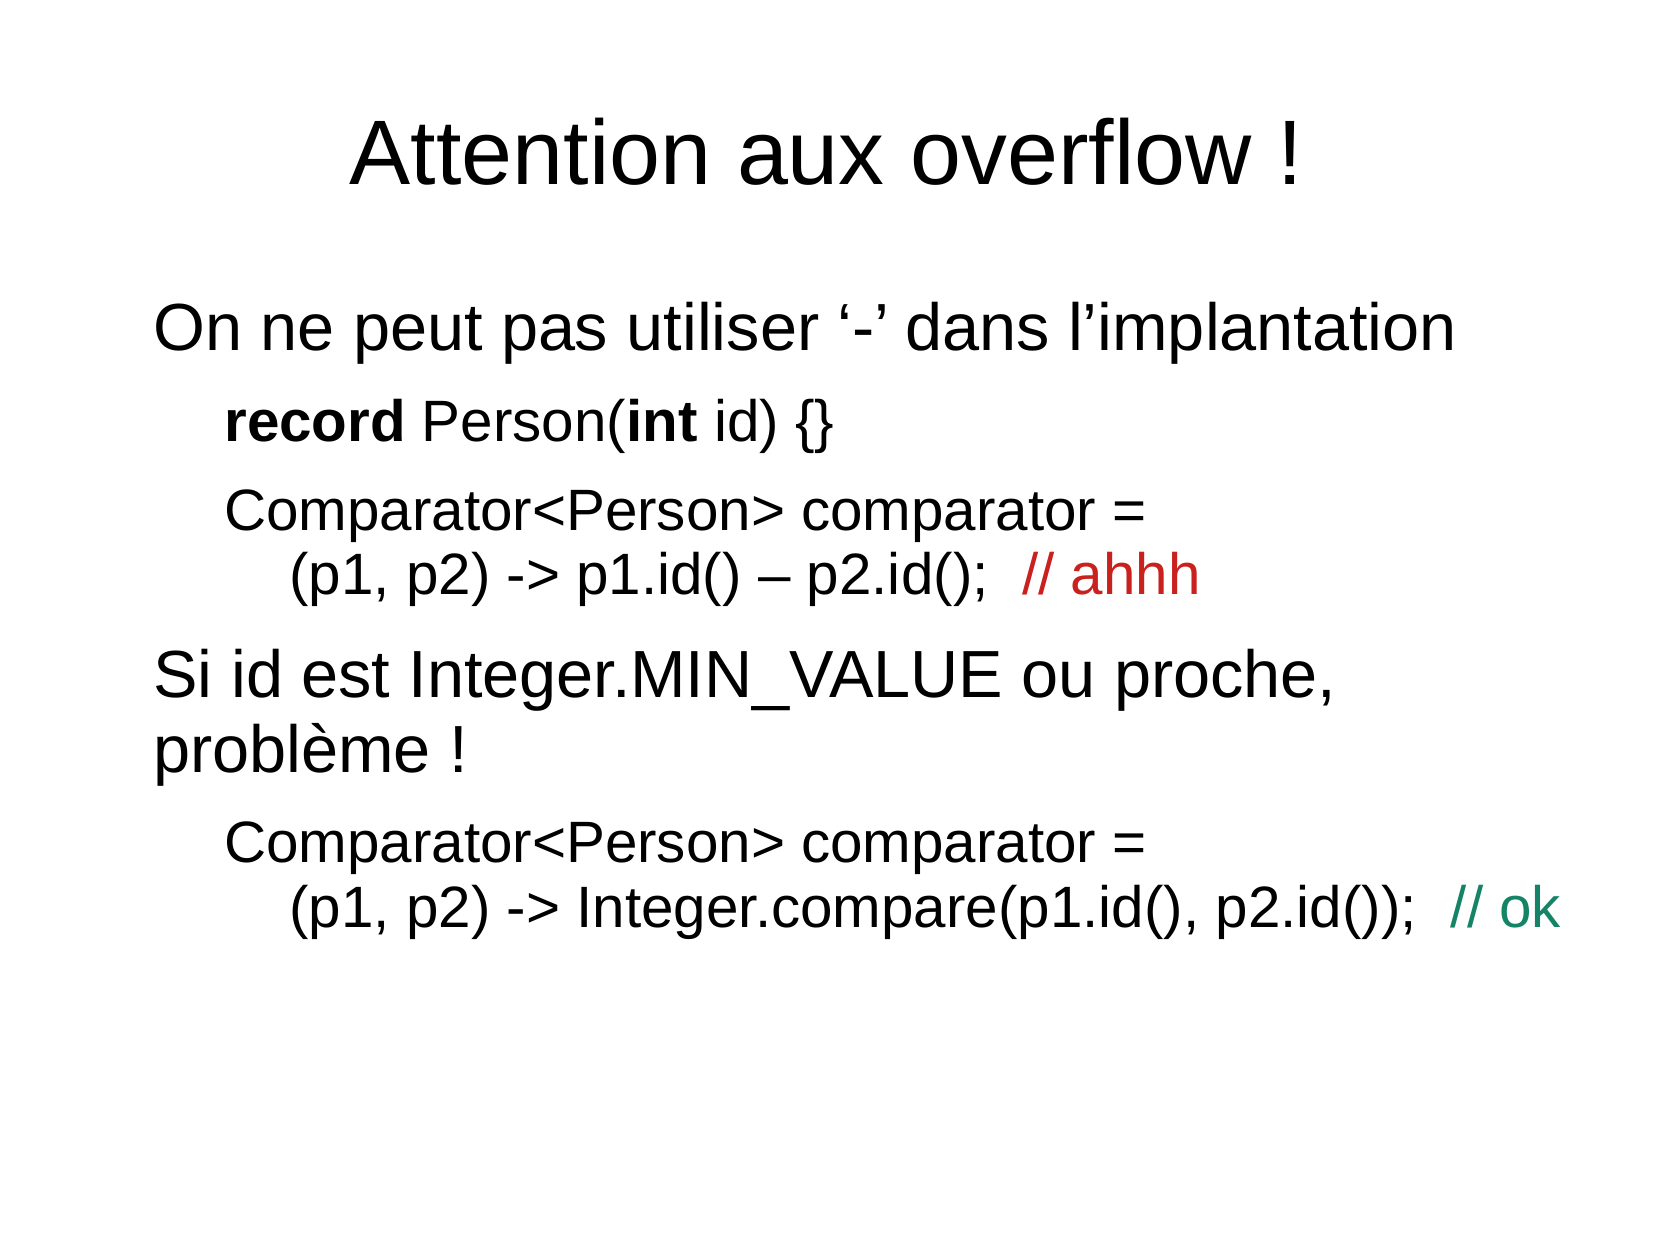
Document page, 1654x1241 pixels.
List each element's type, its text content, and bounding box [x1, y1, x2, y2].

title Attention aux overflow ! [82, 49, 1571, 257]
list On ne peut pas utiliser ‘-’ dans l’implantation record Person(int id) {} Comparator<Person> comparator = (p1, p2) -> p1.id() – p2.id(); // ahhh Si id est Integer.MIN_VALUE ou proche, problème ! Comparator<Person> comparator = (p1, p2) -> Integer.compare(p1.id(), p2.id()); // ok [82, 290, 1571, 1010]
